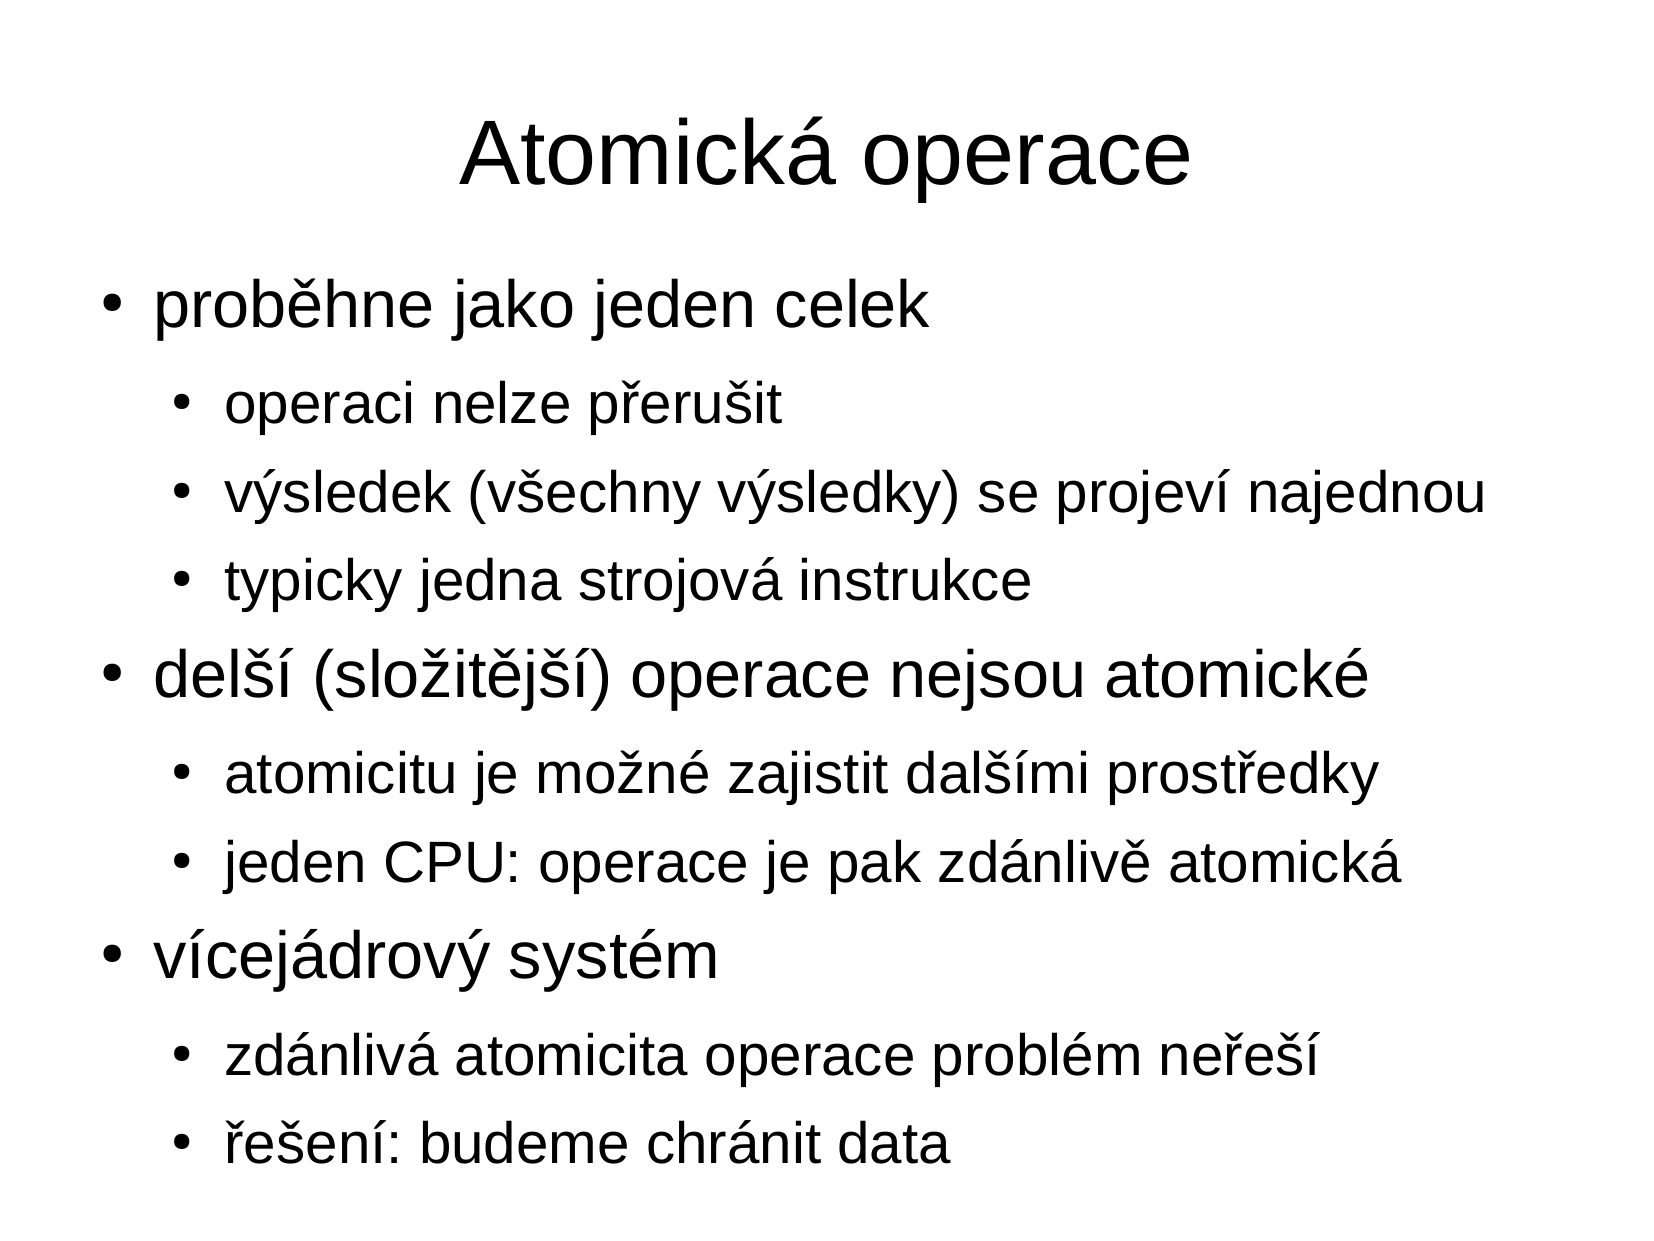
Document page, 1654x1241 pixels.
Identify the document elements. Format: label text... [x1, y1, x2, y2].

title Atomická operace [82, 56, 1571, 250]
list proběhne jako jeden celek operaci nelze přerušit výsledek (všechny výsledky) se projeví najednou typicky jedna strojová instrukce delší (složitější) operace nejsou atomické atomicitu je možné zajistit dalšími prostředky jeden CPU: operace je pak zdánlivě atomická vícejádrový systém zdánlivá atomicita operace problém neřeší řešení: budeme chránit data [82, 266, 1571, 1177]
